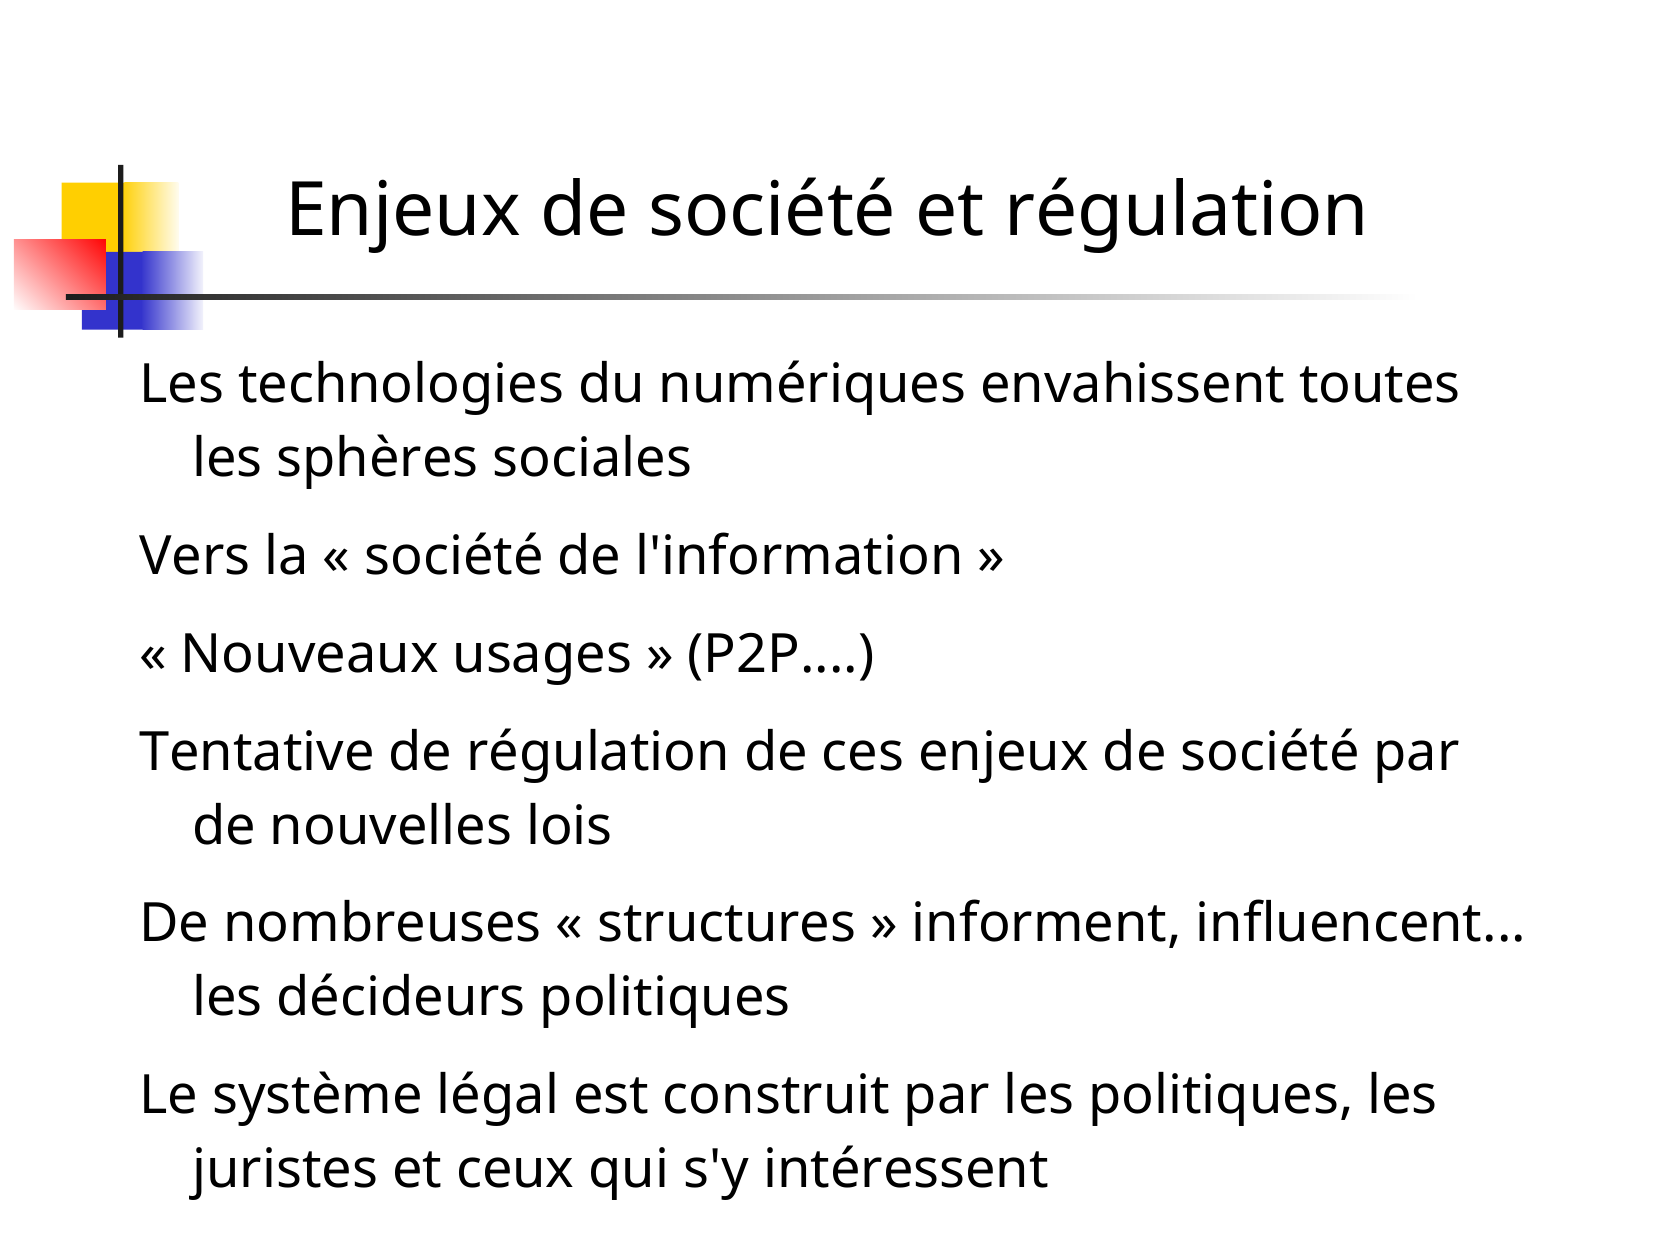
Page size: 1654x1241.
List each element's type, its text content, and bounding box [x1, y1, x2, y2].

list Les technologies du numériques envahissent toutes les sphères sociales Vers la « société de l'information » « Nouveaux usages » (P2P....) Tentative de régulation de ces enjeux de société par de nouvelles lois De nombreuses « structures » informent, influencent... les décideurs politiques Le système légal est construit par les politiques, les juristes et ceux qui s'y intéressent [121, 344, 1534, 1125]
title Enjeux de société et régulation [121, 110, 1534, 303]
